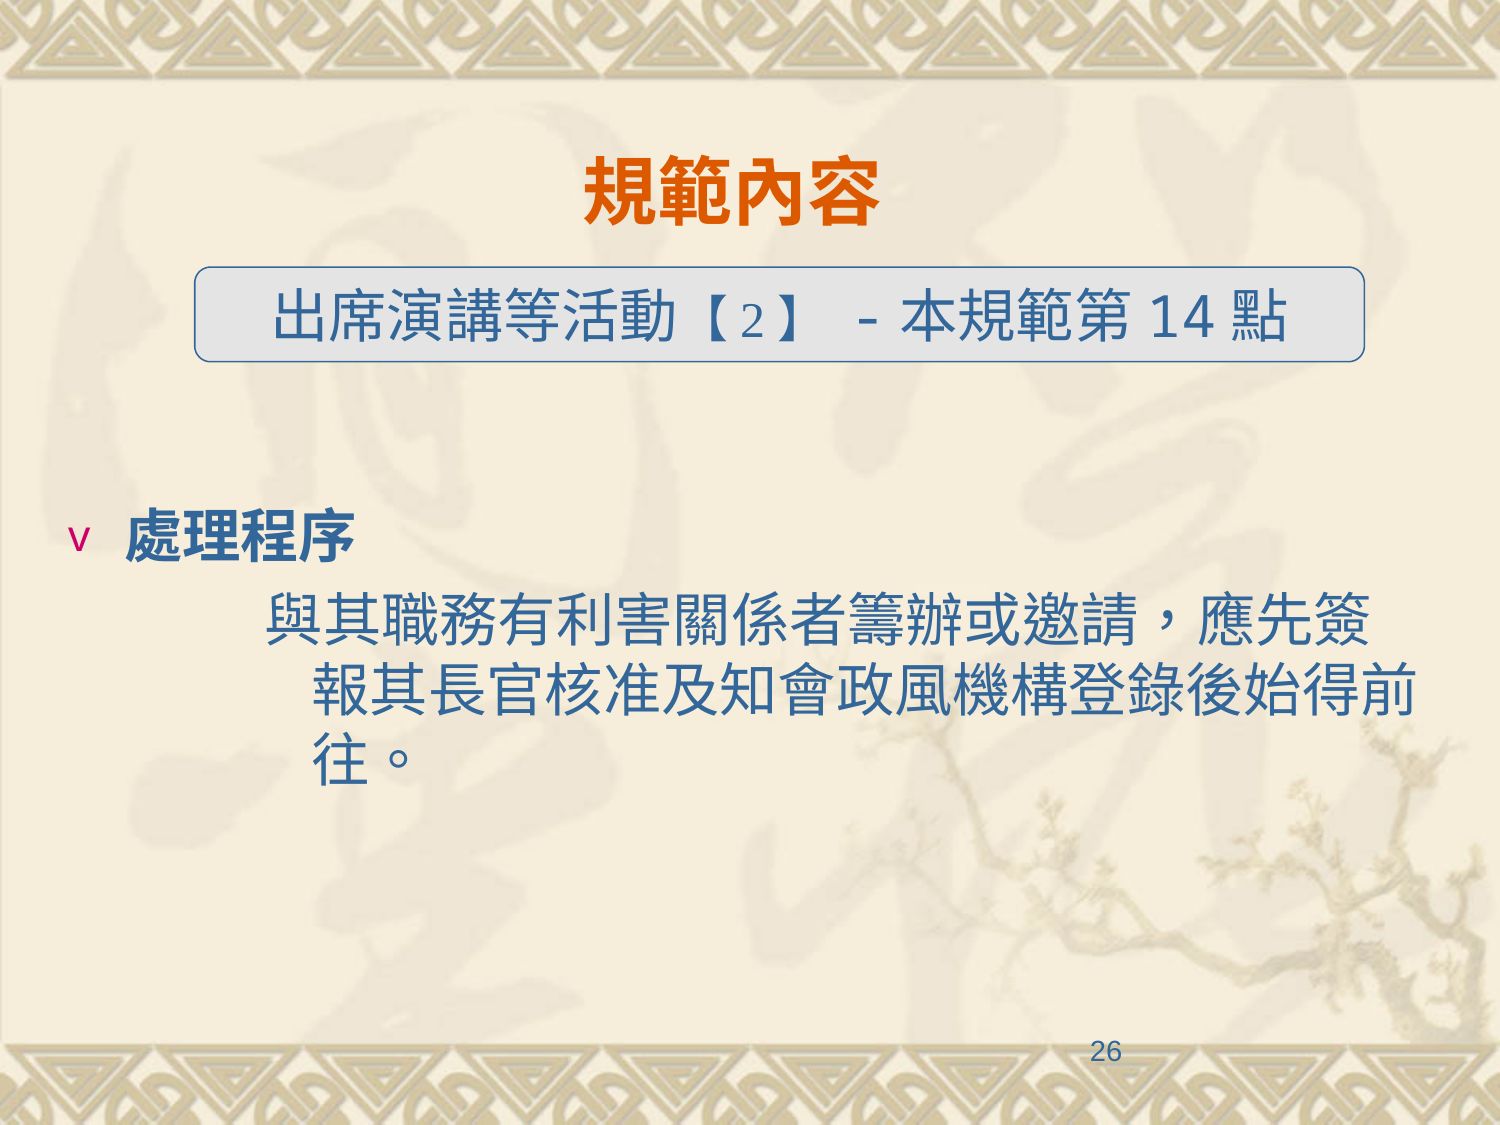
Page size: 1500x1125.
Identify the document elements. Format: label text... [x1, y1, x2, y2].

title 規範內容 [407, 137, 1058, 232]
list 處理程序 與其職務有利害關係者籌辦或邀請，應先簽報其長官核准及知會政風機構登錄後始得前往。 [53, 491, 1439, 897]
text_box [1074, 1024, 1451, 1103]
text_box 出席演講等活動【2】 -本規範第14點 [194, 267, 1365, 362]
